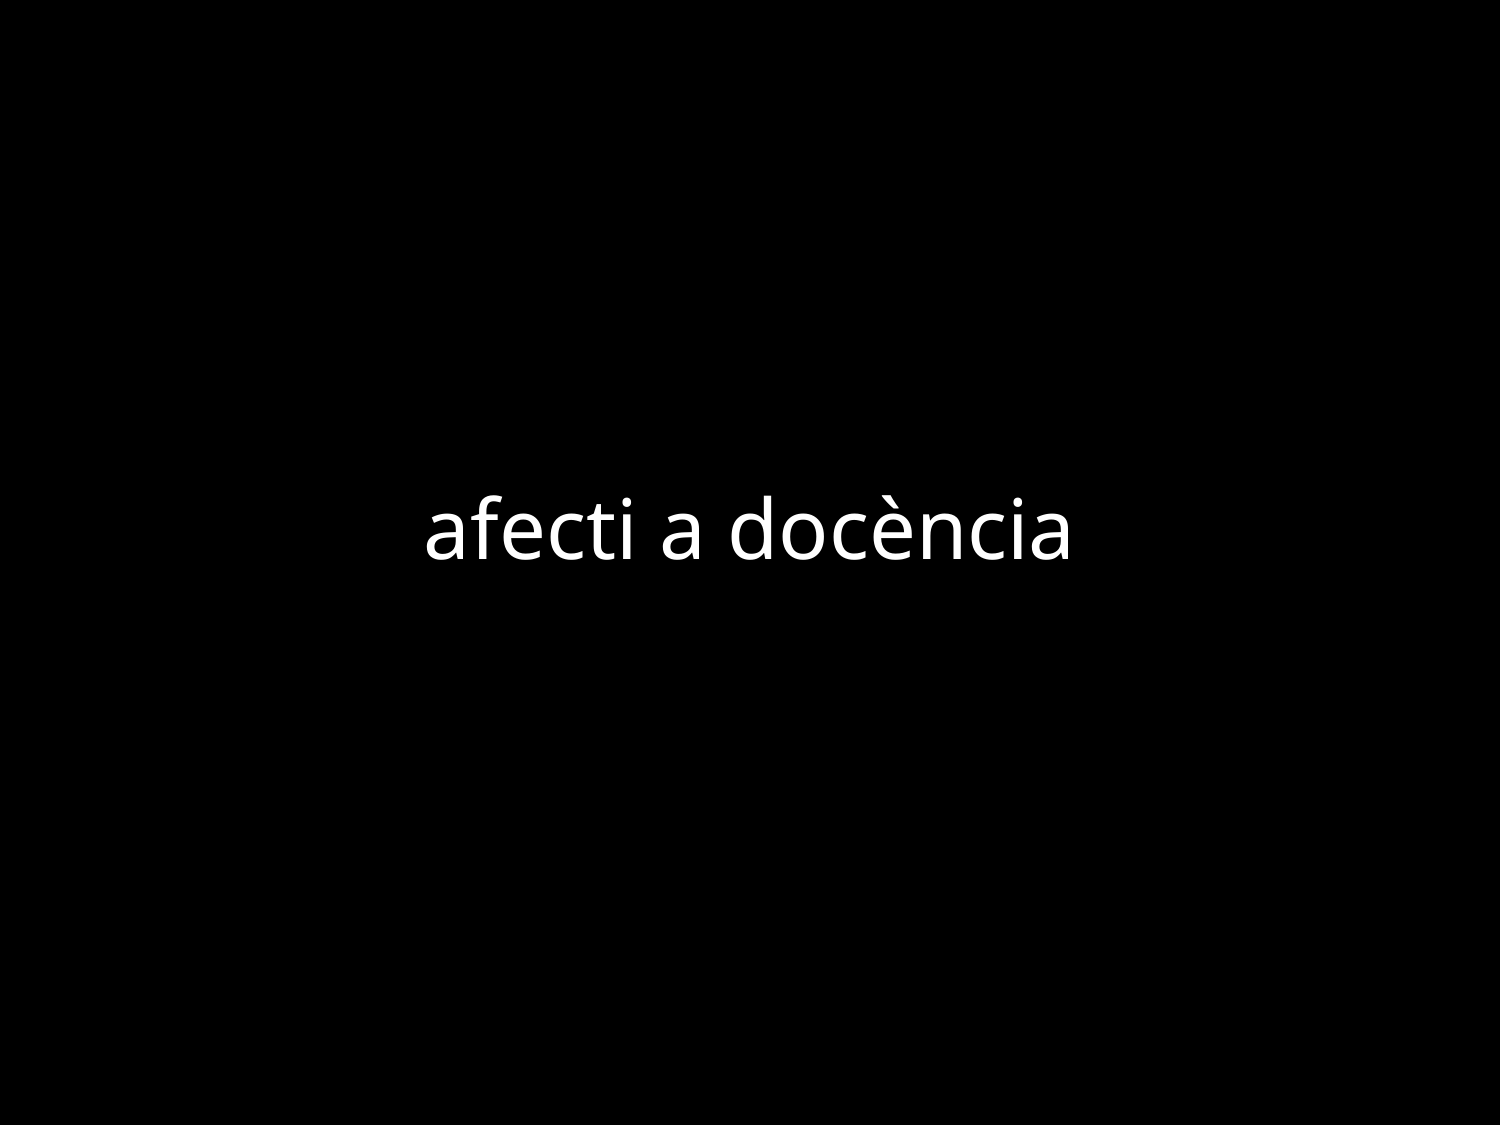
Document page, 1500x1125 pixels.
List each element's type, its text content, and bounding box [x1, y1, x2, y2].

title afecti a docència [112, 349, 1388, 591]
